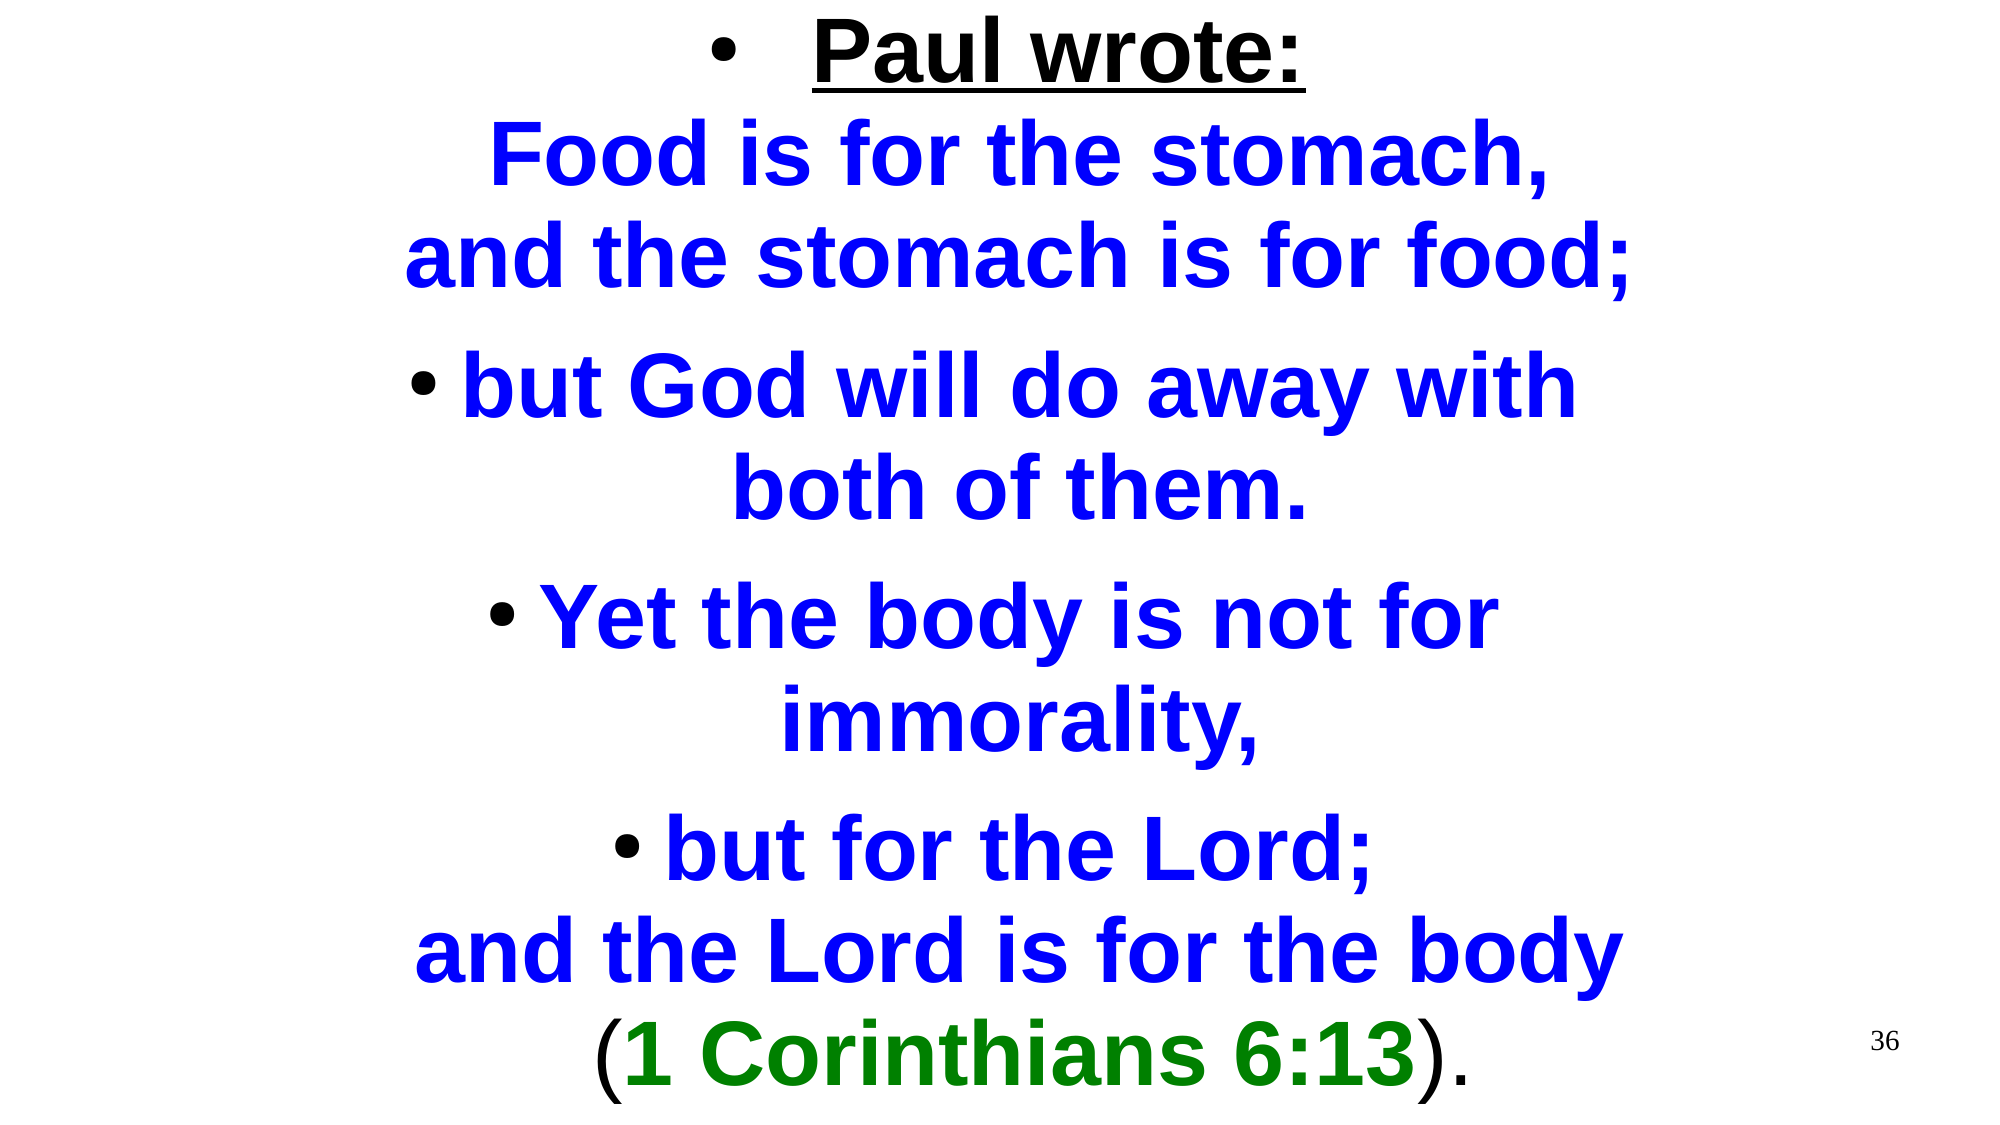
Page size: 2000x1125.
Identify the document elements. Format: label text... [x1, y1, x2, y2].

list Paul wrote: Food is for the stomach, and the stomach is for food; but God will do away with both of them. Yet the body is not for immorality, but for the Lord; and the Lord is for the body (1 Corinthians 6:13). [0, 0, 1996, 1123]
